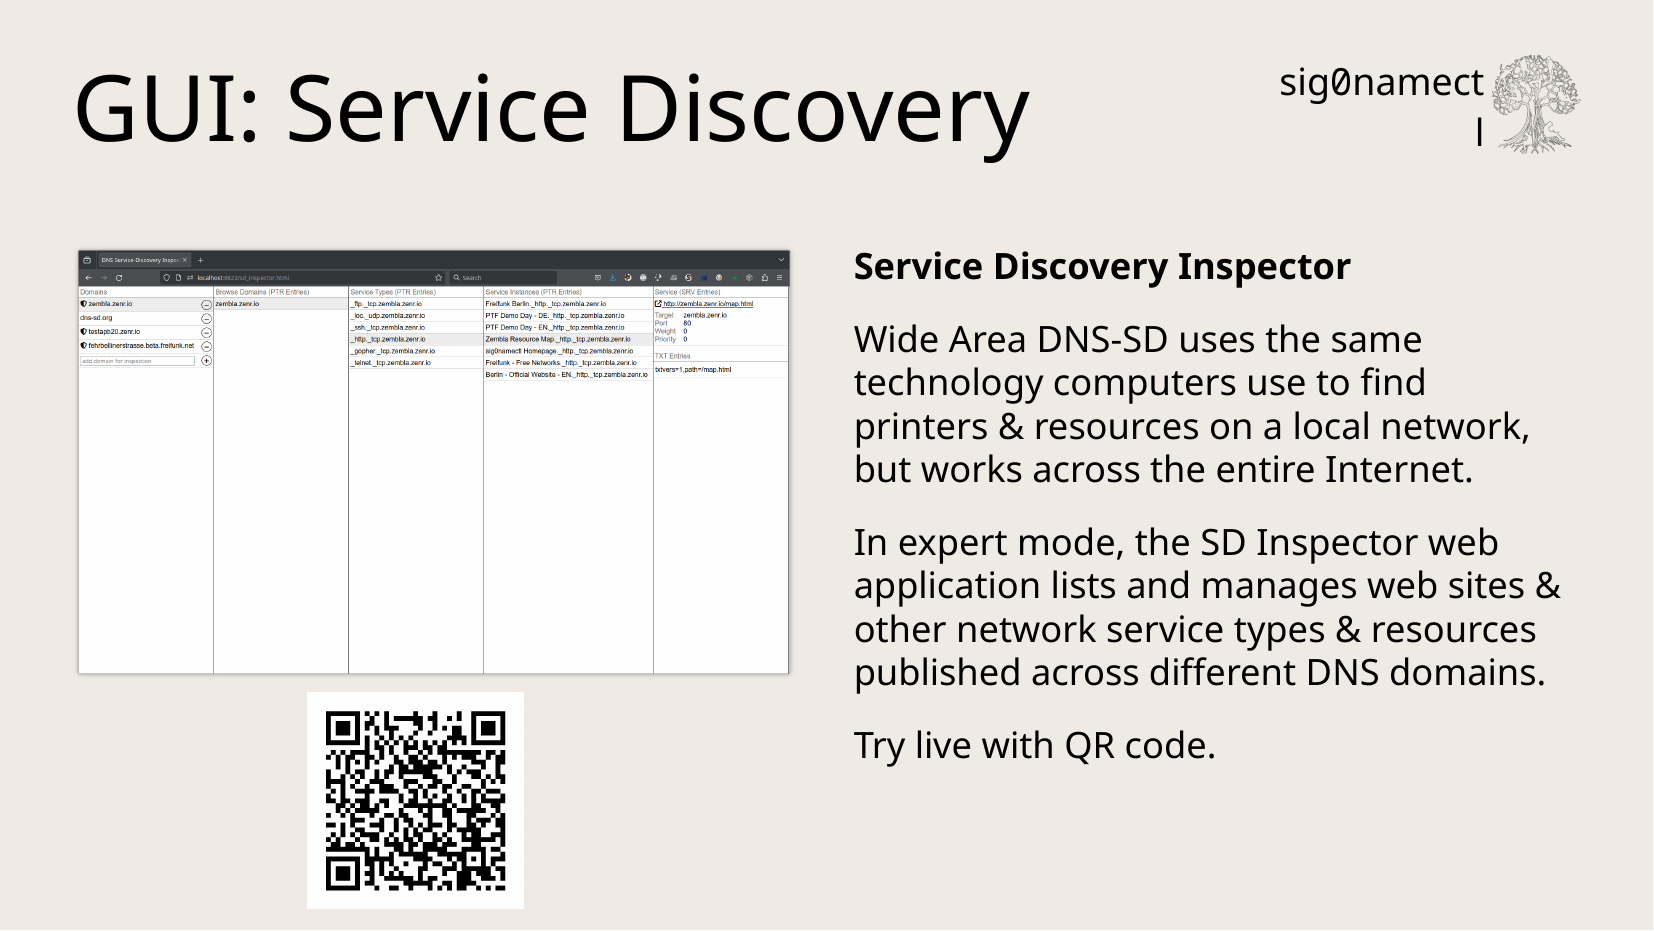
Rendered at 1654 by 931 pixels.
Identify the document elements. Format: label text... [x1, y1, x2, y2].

picture [1489, 47, 1582, 160]
picture [70, 242, 798, 682]
title GUI: Service Discovery [72, 46, 1562, 166]
picture [307, 692, 524, 909]
list Service Discovery Inspector Wide Area DNS-SD uses the same technology computers use to find printers & resources on a local network, but works across the entire Internet. In expert mode, the SD Inspector web application lists and manages web sites & other network service types & resources published across different DNS domains. Try live with QR code. [853, 243, 1564, 806]
title sig0namectl [1269, 56, 1485, 156]
